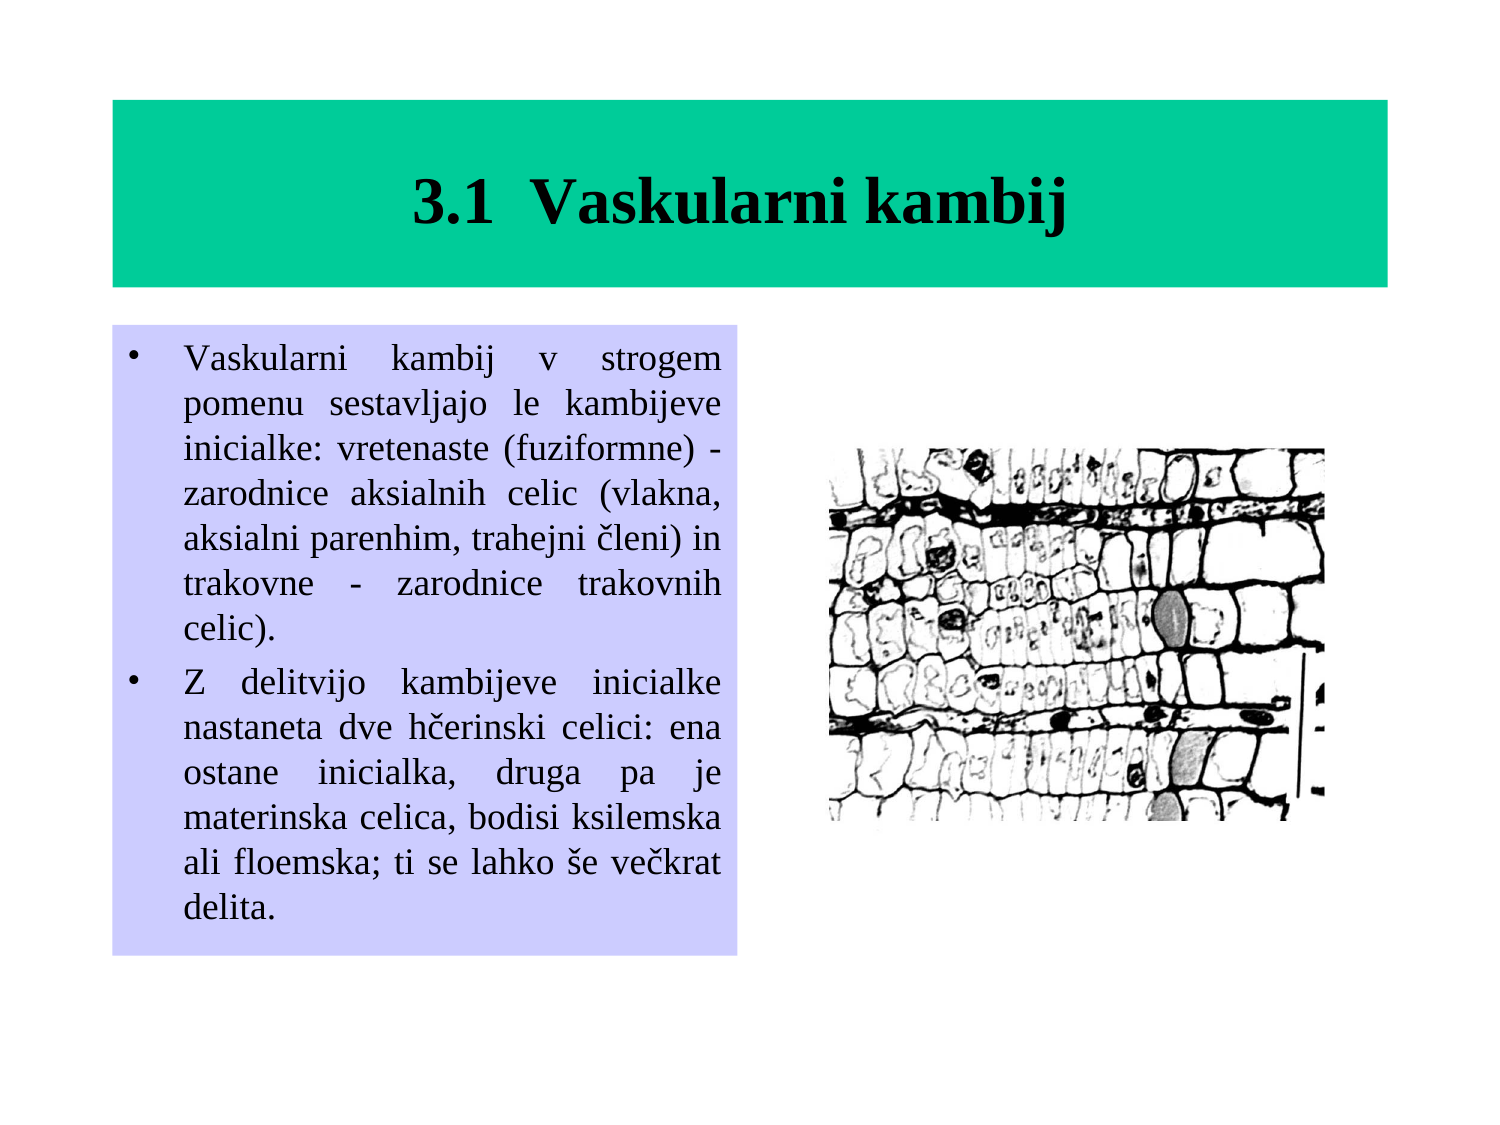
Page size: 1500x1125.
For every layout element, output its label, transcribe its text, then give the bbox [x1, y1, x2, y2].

picture [791, 408, 1356, 862]
list Vaskularni kambij v strogem pomenu sestavljajo le kambijeve inicialke: vretenaste (fuziformne) - zarodnice aksialnih celic (vlakna, aksialni parenhim, trahejni členi) in trakovne - zarodnice trakovnih celic). Z delitvijo kambijeve inicialke nastaneta dve hčerinski celici: ena ostane inicialka, druga pa je materinska celica, bodisi ksilemska ali floemska; ti se lahko še večkrat delita. [112, 324, 738, 956]
title 3.1 Vaskularni kambij [112, 99, 1388, 288]
